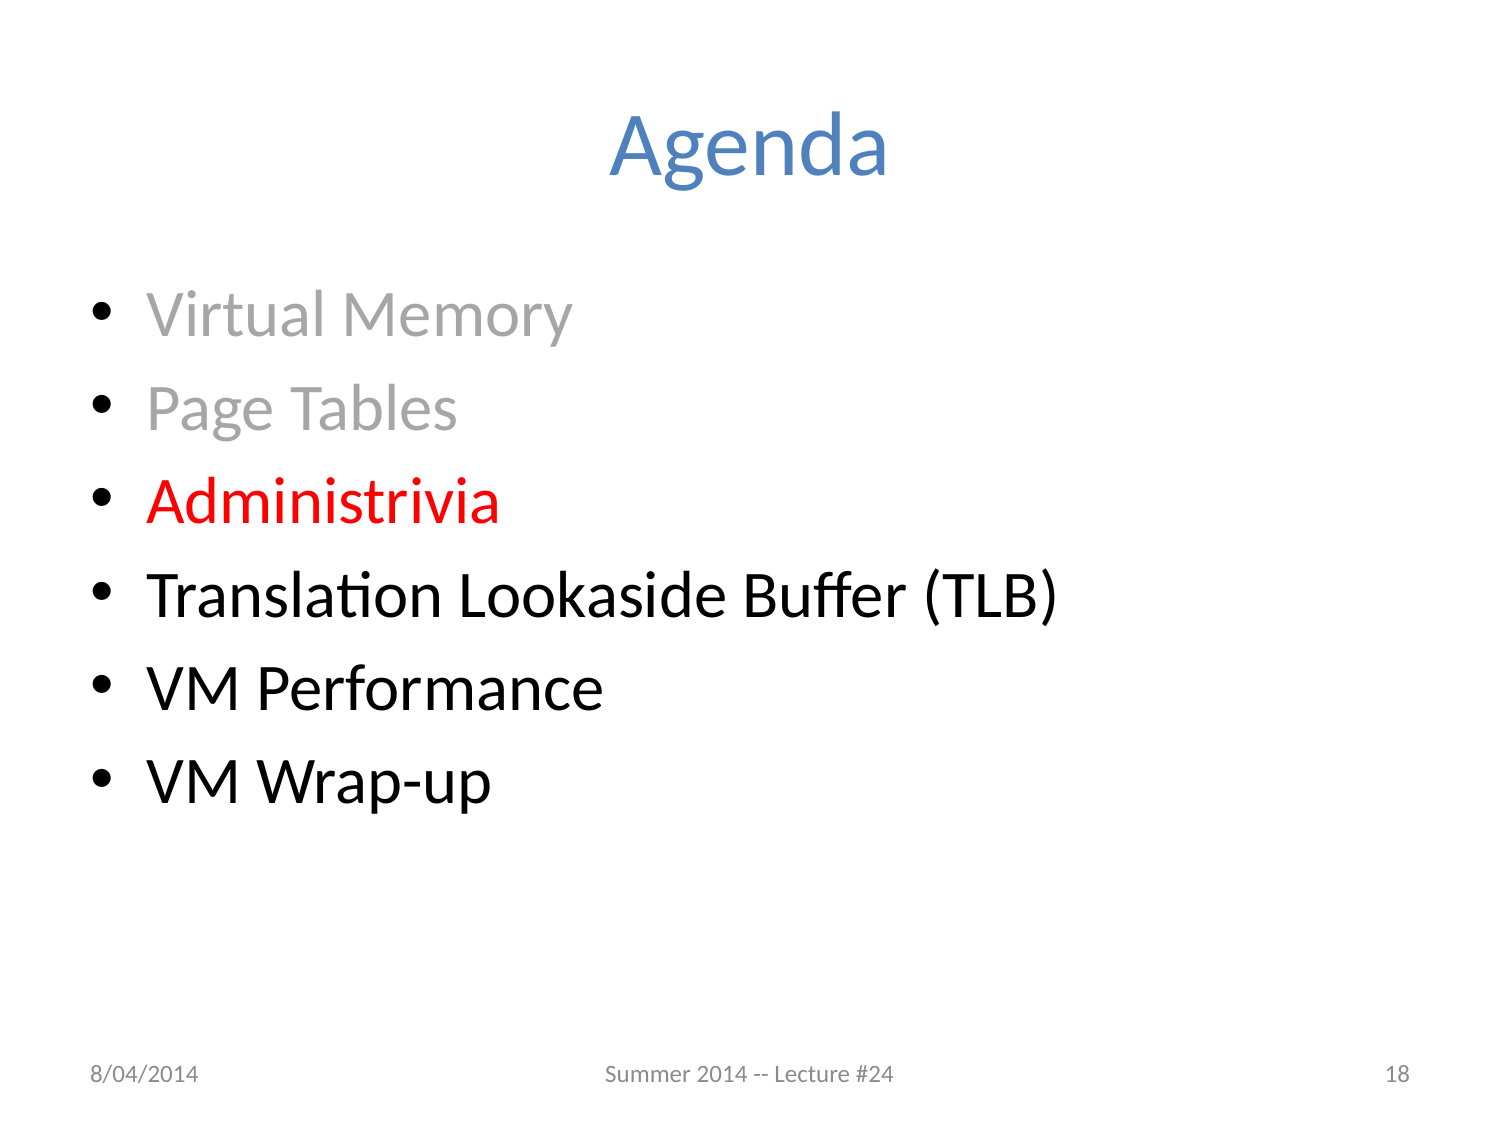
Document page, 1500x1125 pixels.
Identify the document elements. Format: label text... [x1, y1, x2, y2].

title Agenda [75, 45, 1425, 233]
list Virtual Memory Page Tables Administrivia Translation Lookaside Buffer (TLB) VM Performance VM Wrap-up [75, 262, 1425, 1073]
footer Summer 2014 -- Lecture #24 [512, 1042, 988, 1103]
slide_number <number> [1074, 1042, 1425, 1103]
slide_number 8/04/2014 [75, 1042, 425, 1103]
